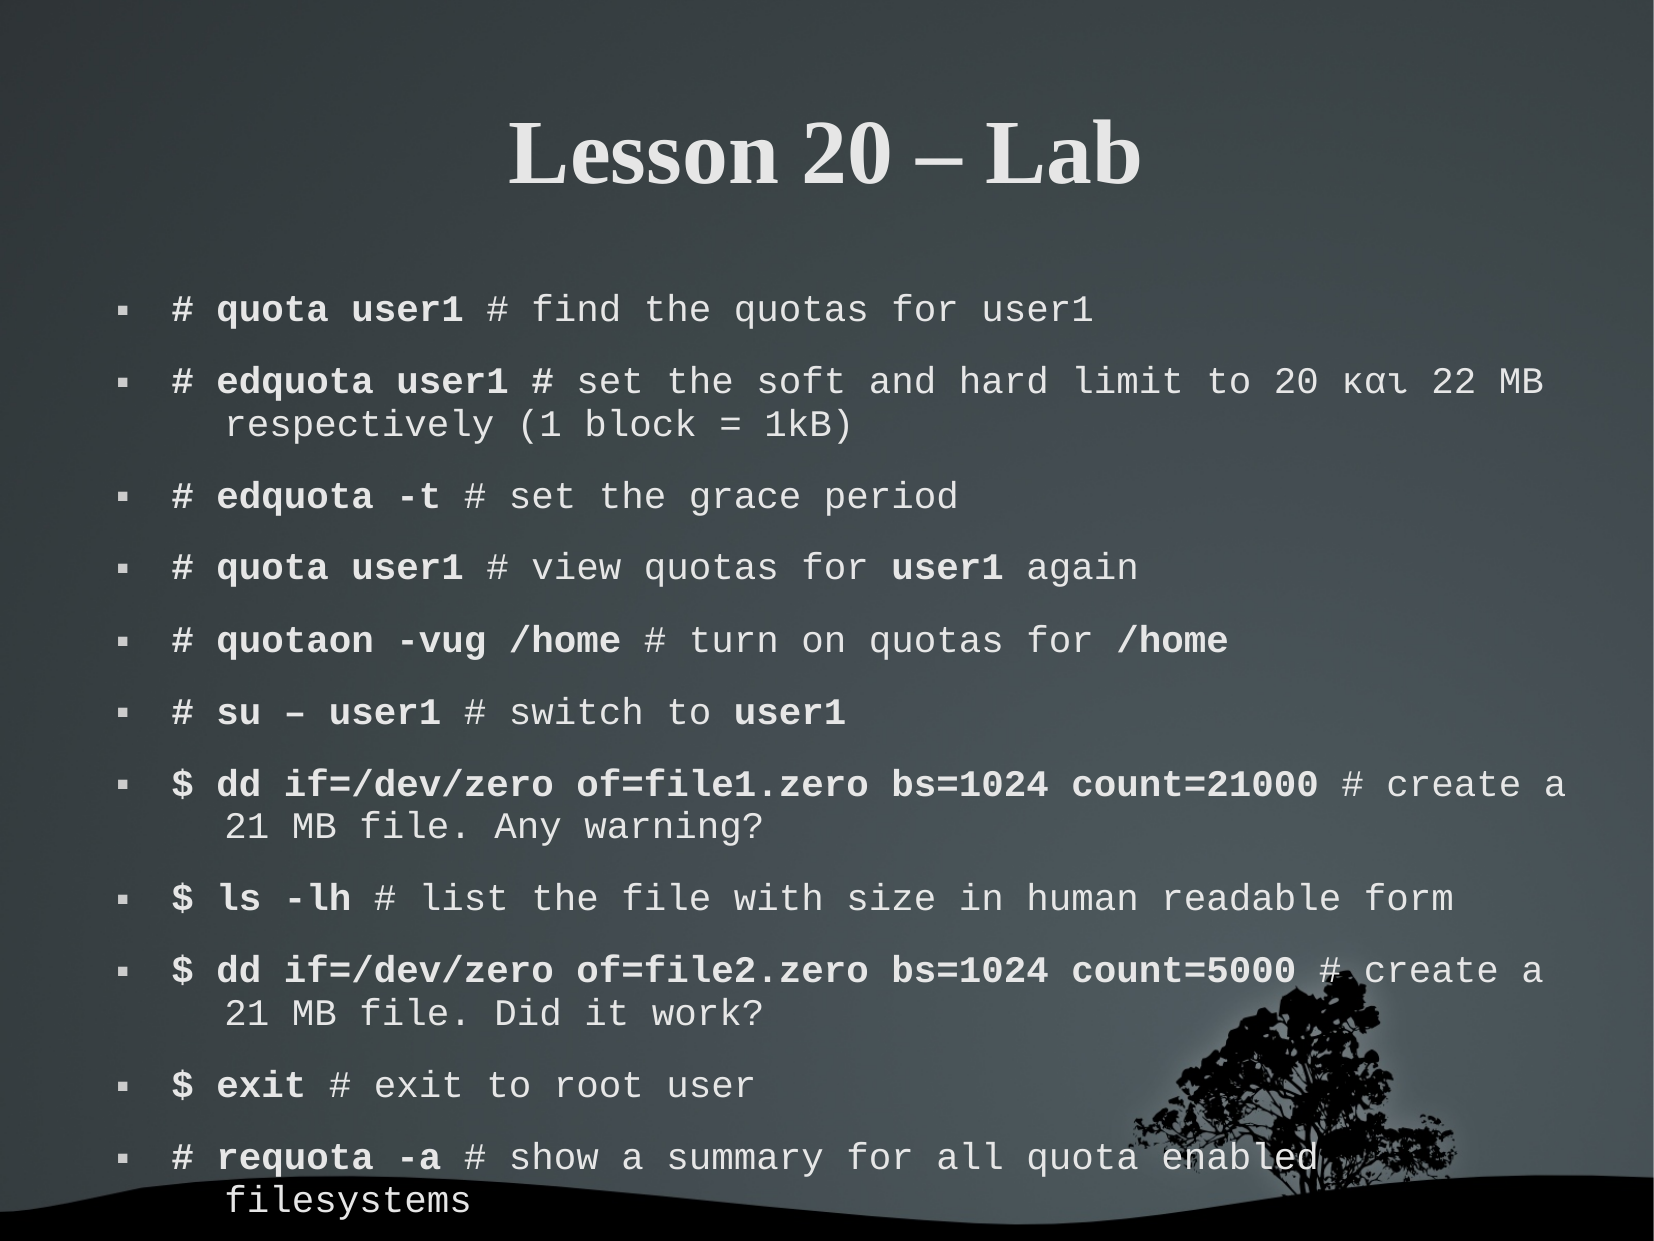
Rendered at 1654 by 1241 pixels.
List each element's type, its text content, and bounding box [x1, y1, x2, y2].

title Lesson 20 – Lab [82, 49, 1571, 257]
list # quota user1 # find the quotas for user1 # edquota user1 # set the soft and hard limit to 20 και 22 ΜΒ respectively (1 block = 1kB) # edquota -t # set the grace period # quota user1 # view quotas for user1 again # quotaon -vug /home # turn on quotas for /home # su – user1 # switch to user1 $ dd if=/dev/zero of=file1.zero bs=1024 count=21000 # create a 21 MB file. Any warning? $ ls -lh # list the file with size in human readable form $ dd if=/dev/zero of=file2.zero bs=1024 count=5000 # create a 21 MB file. Did it work? $ exit # exit to root user # requota -a # show a summary for all quota enabled filesystems [82, 290, 1571, 1109]
picture [0, 0, 1654, 1241]
